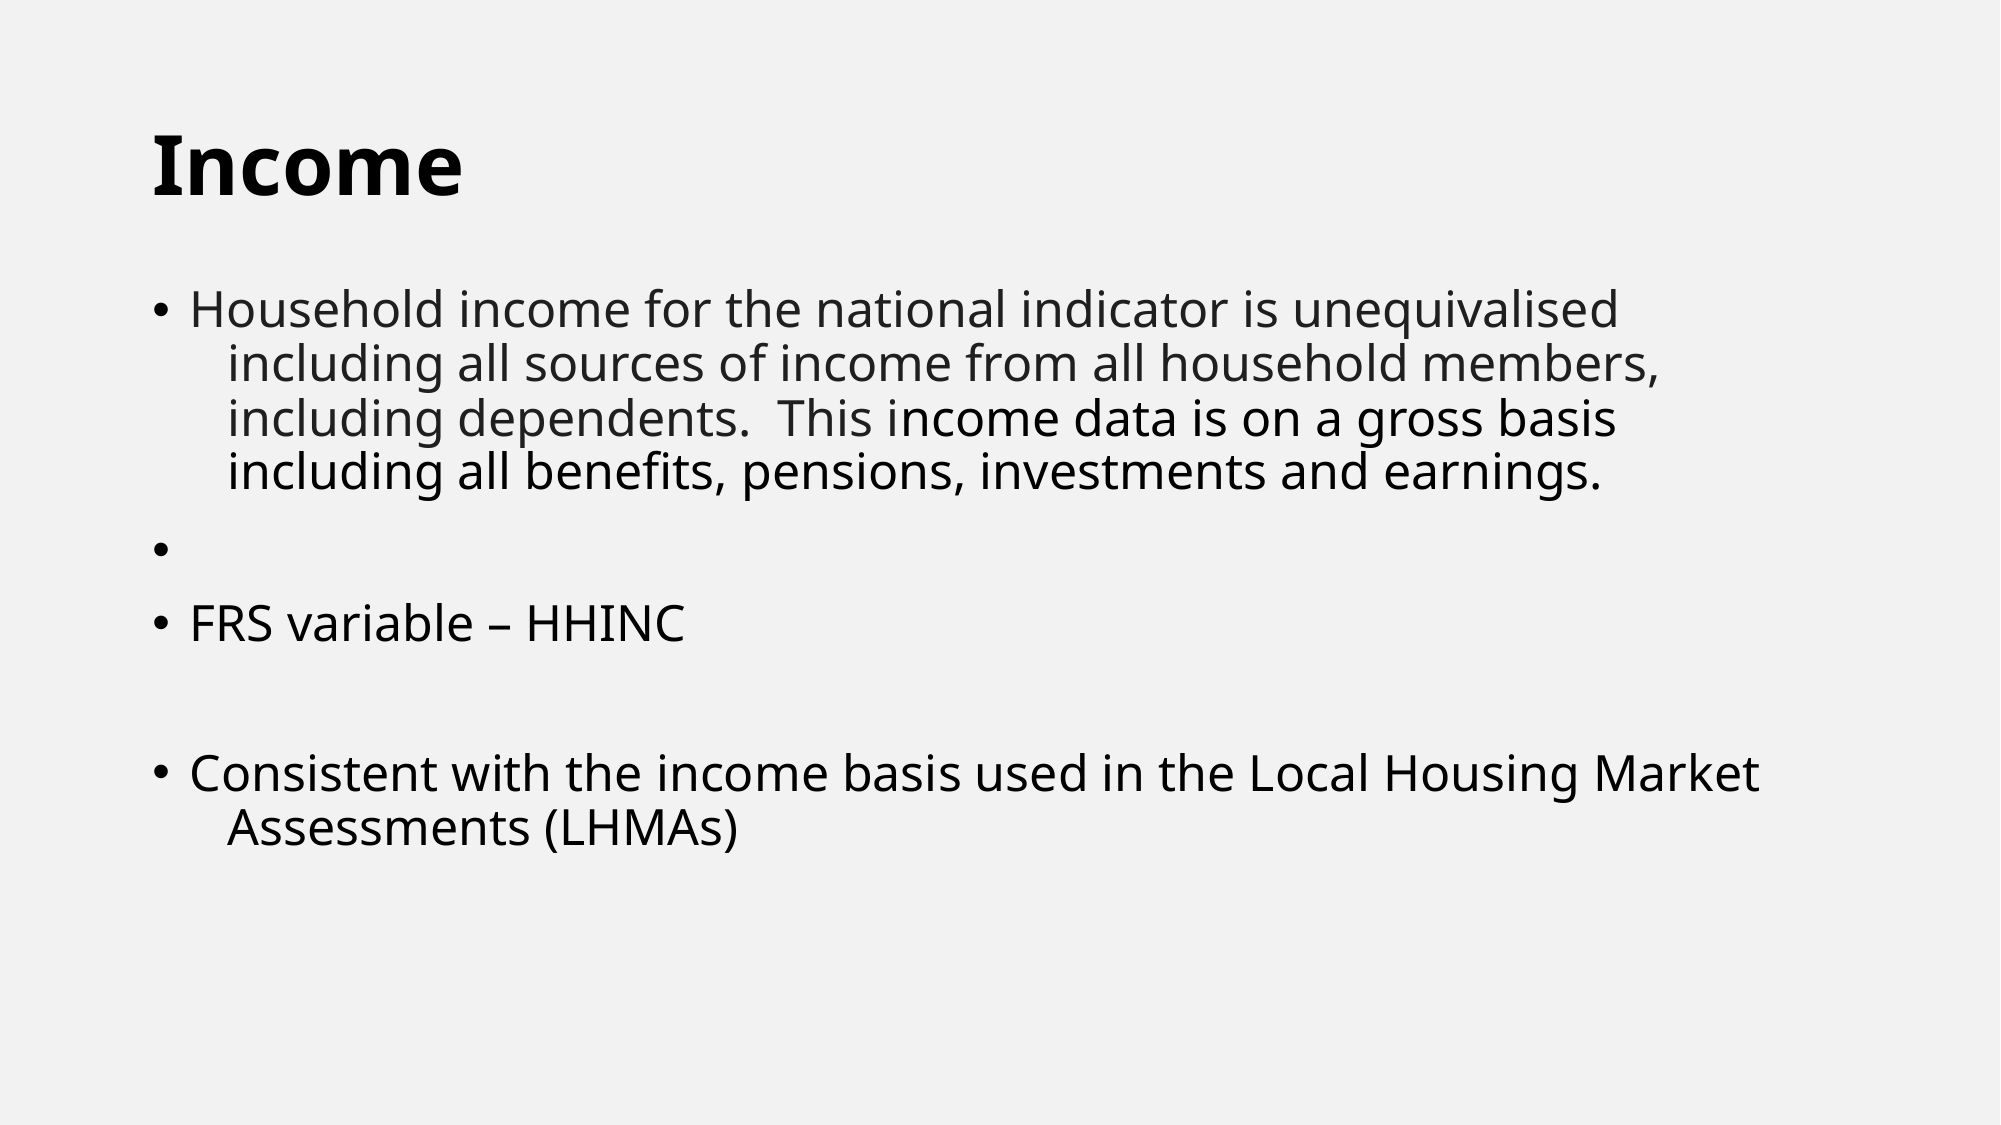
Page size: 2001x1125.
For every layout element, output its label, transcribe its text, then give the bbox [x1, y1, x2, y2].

title Income [137, 59, 1863, 278]
list Household income for the national indicator is unequivalised including all sources of income from all household members, including dependents. This income data is on a gross basis including all benefits, pensions, investments and earnings. FRS variable – HHINC Consistent with the income basis used in the Local Housing Market Assessments (LHMAs) [137, 278, 1863, 992]
